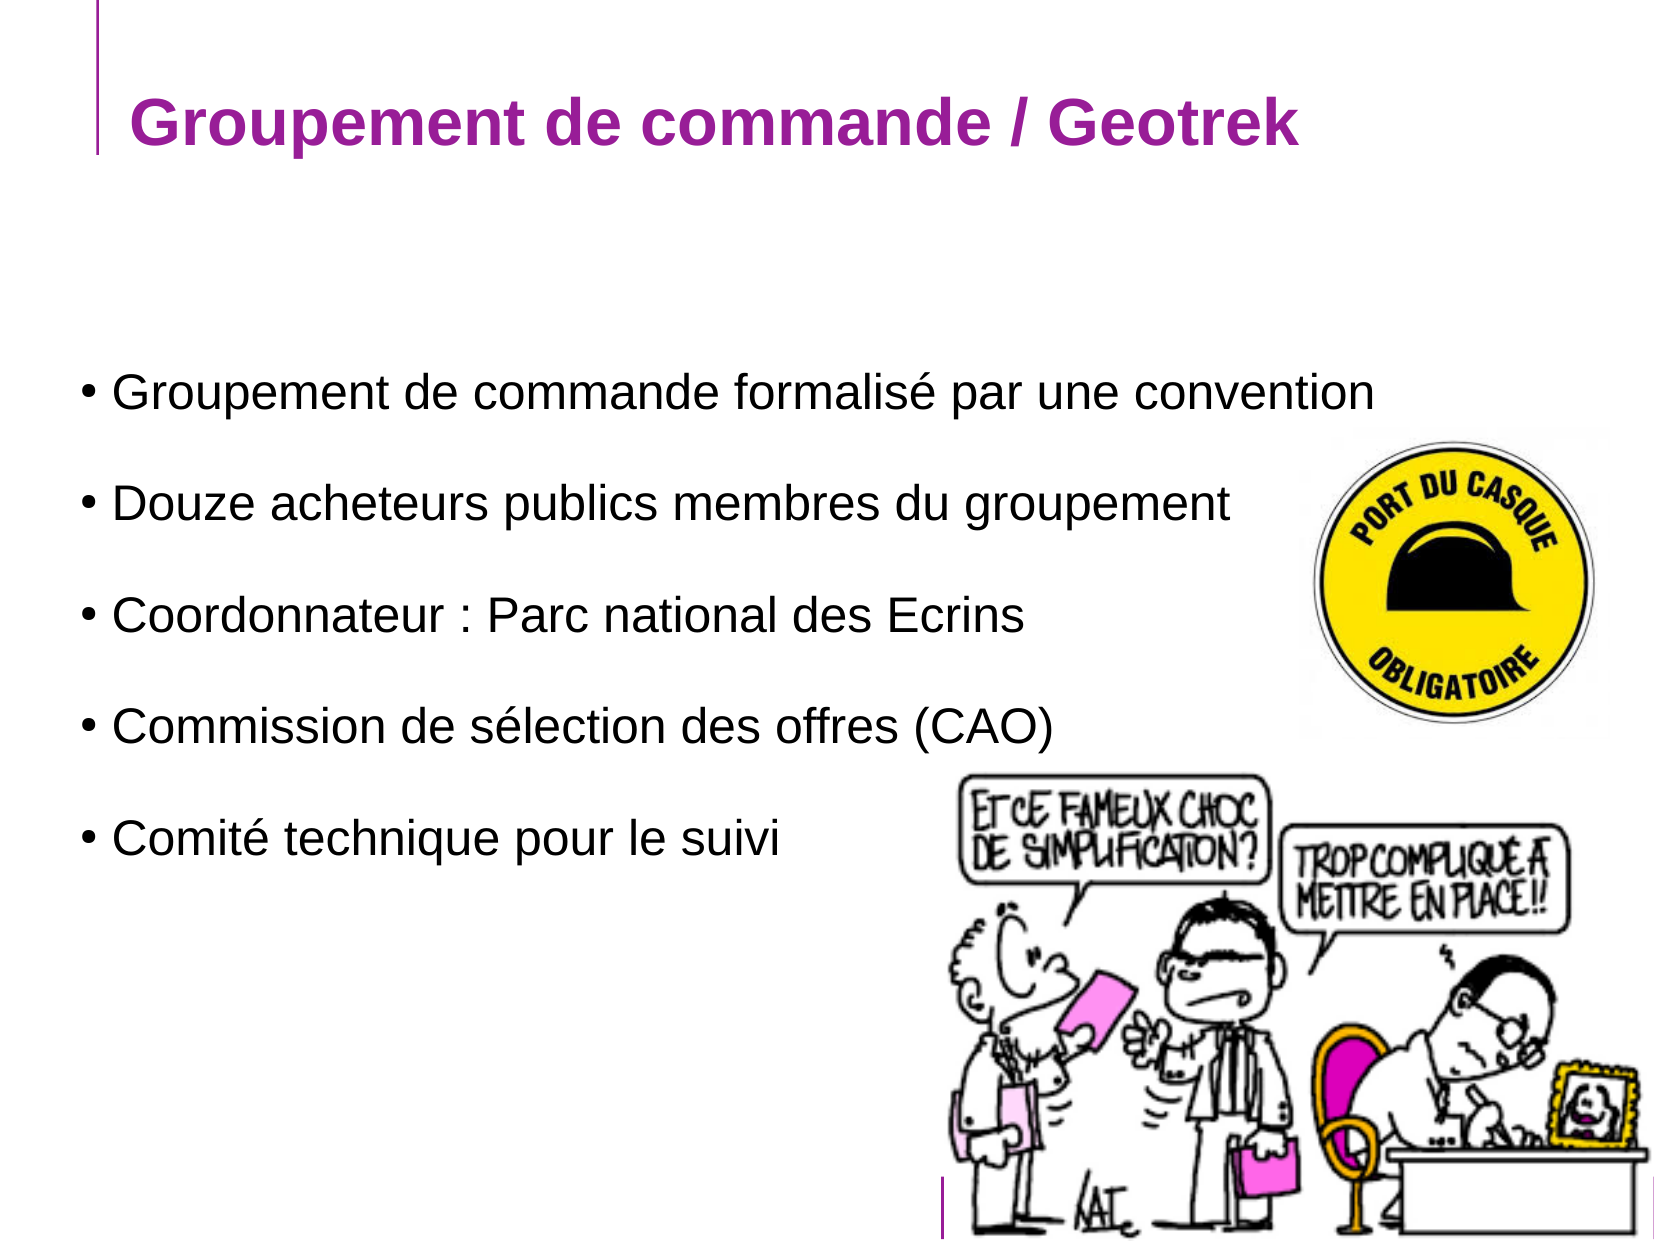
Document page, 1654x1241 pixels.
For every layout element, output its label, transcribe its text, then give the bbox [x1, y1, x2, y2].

picture [944, 770, 1654, 1241]
title Groupement de commande / Geotrek [129, 11, 1619, 160]
picture [1299, 427, 1610, 739]
text_box Groupement de commande formalisé par une convention Douze acheteurs publics membres du groupement Coordonnateur : Parc national des Ecrins Commission de sélection des offres (CAO) Comité technique pour le suivi [64, 245, 1548, 1097]
